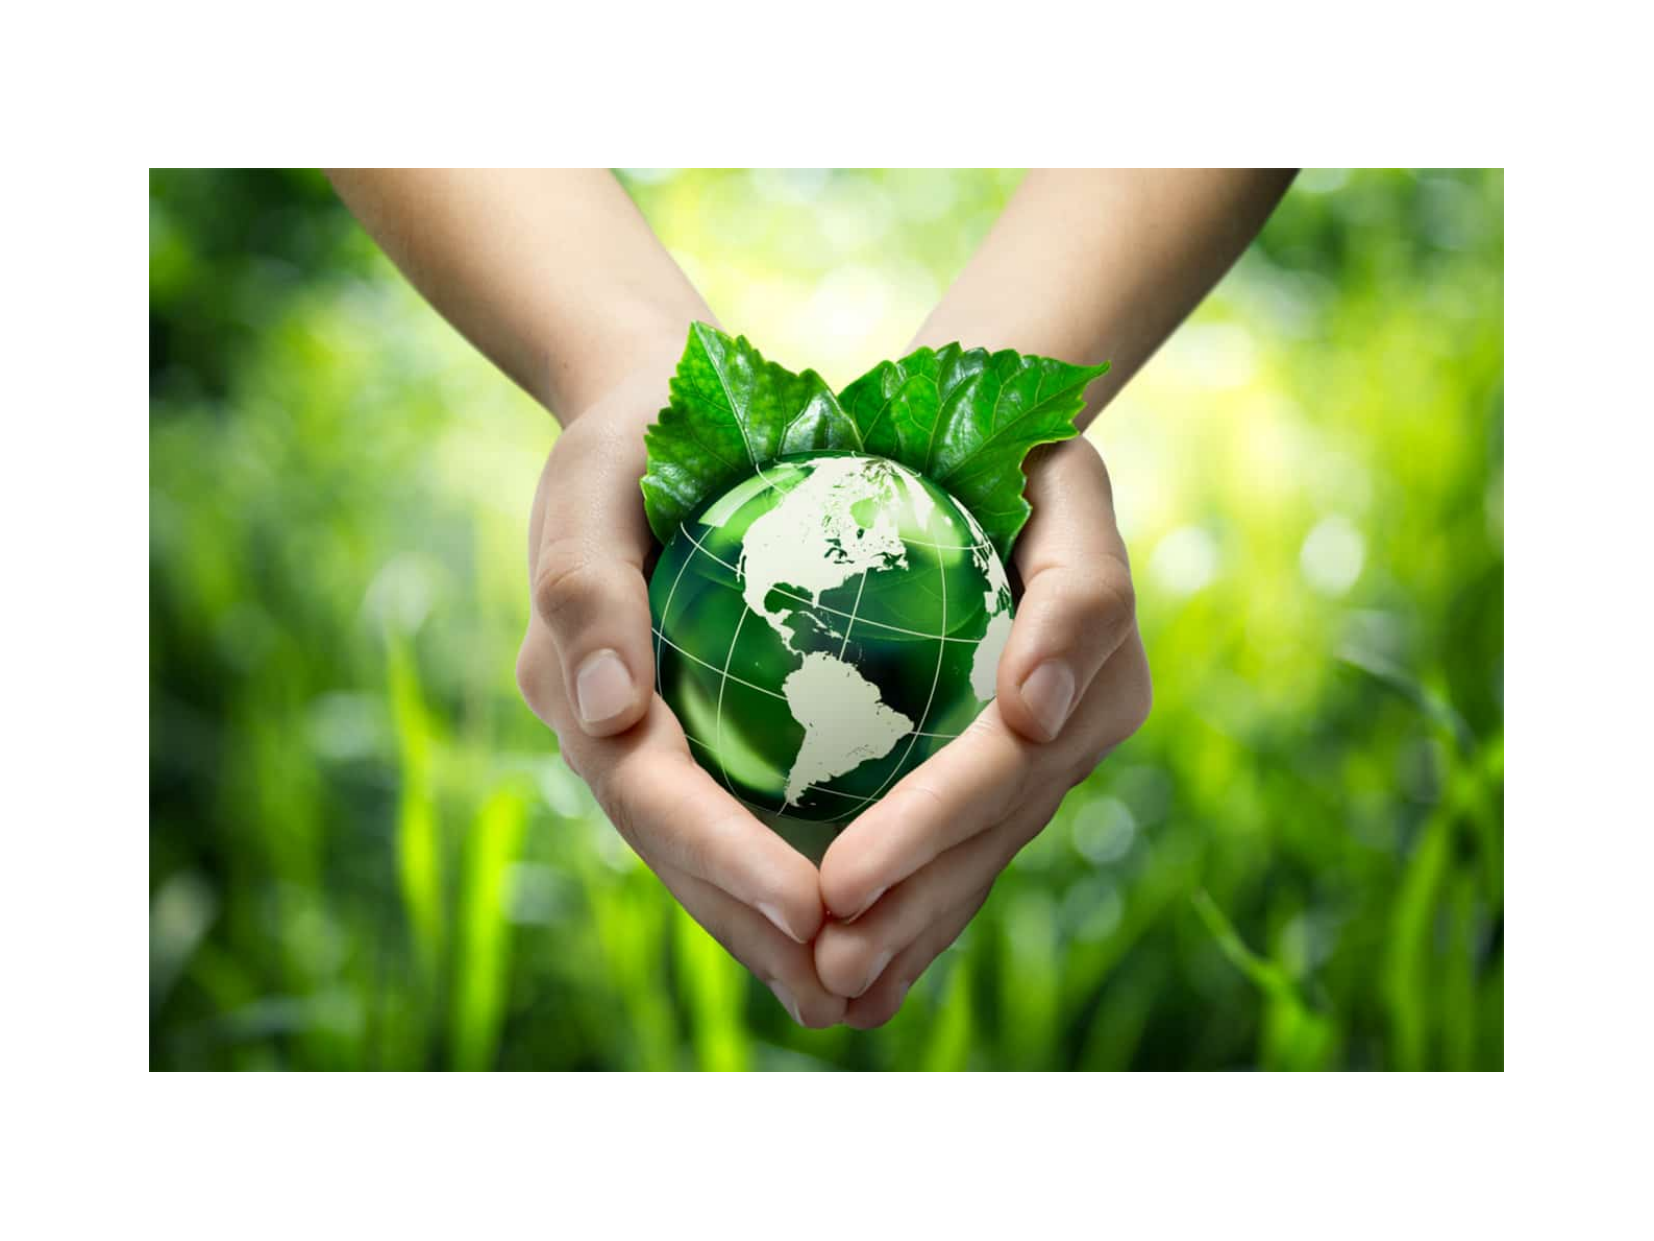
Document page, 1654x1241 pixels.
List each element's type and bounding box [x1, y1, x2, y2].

picture [149, 169, 1504, 1072]
